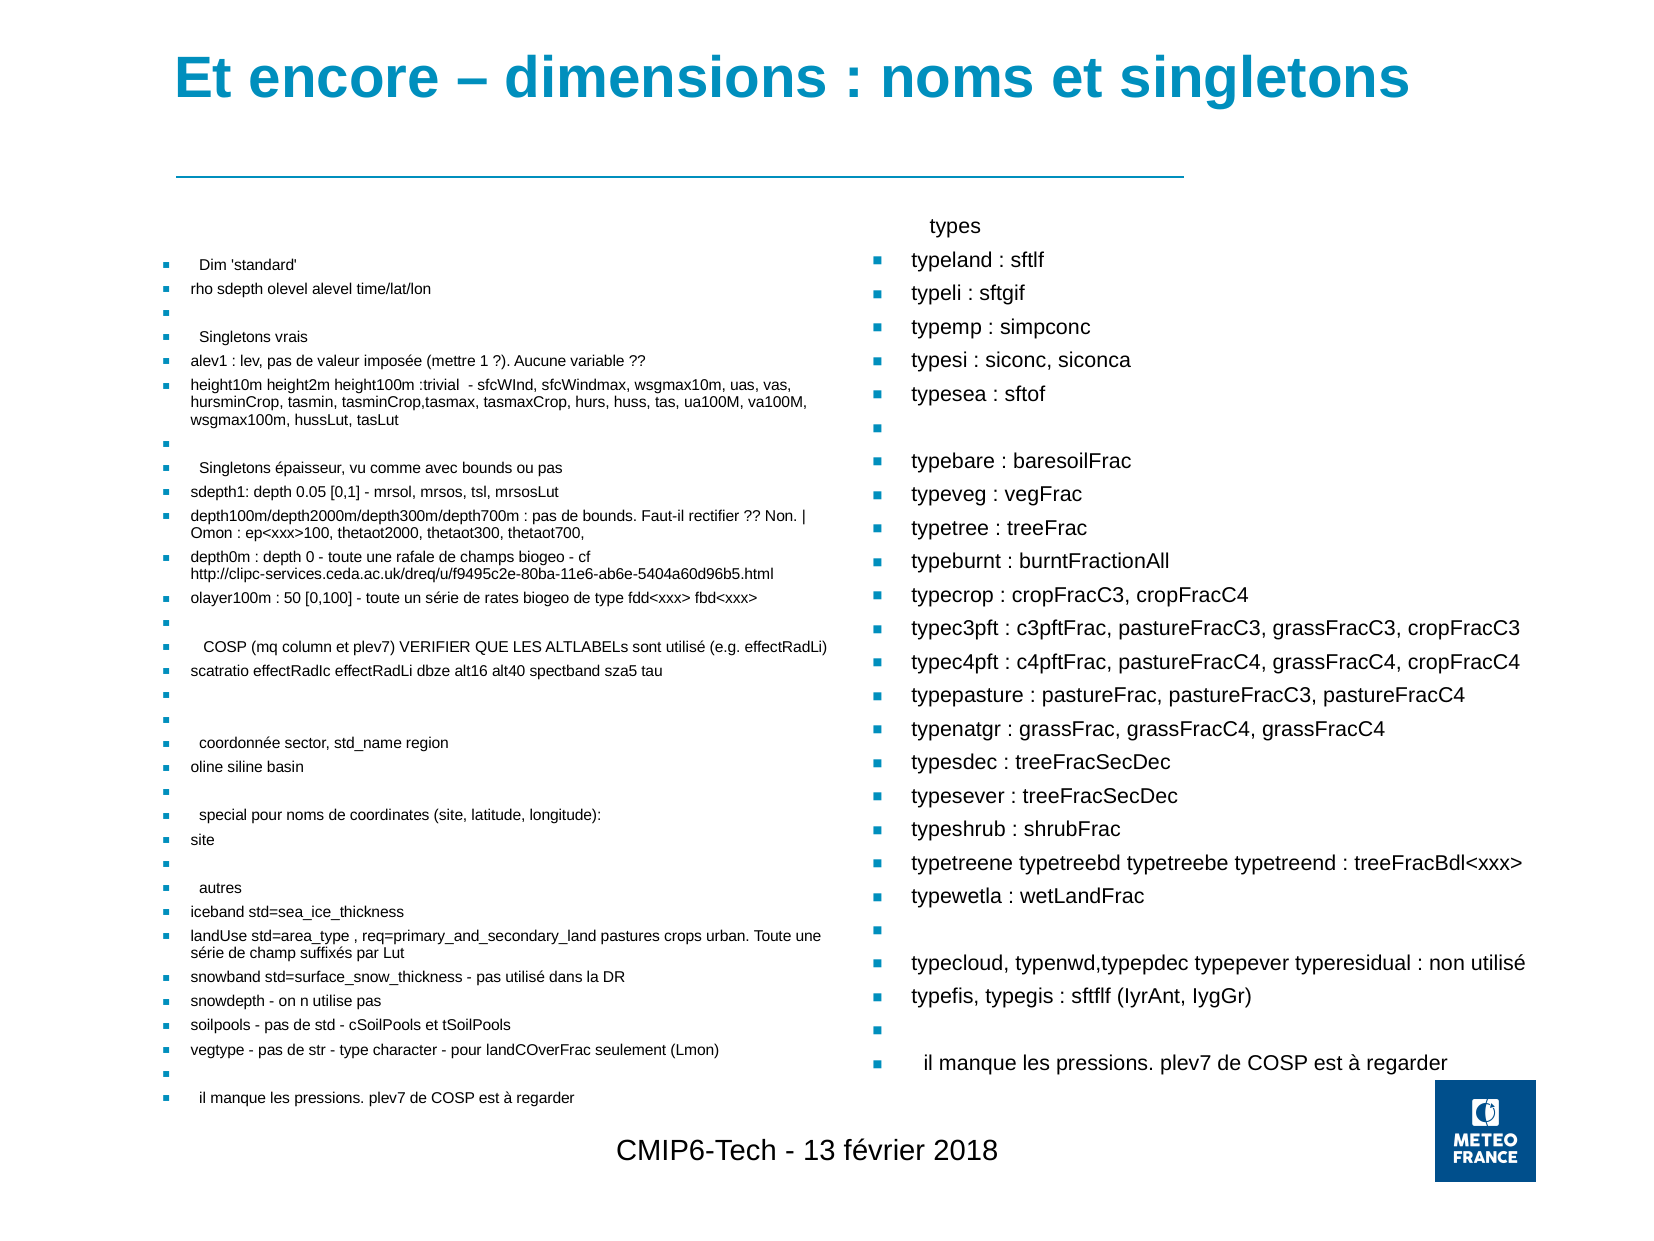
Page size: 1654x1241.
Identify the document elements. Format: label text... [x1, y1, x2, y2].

title Et encore – dimensions : noms et singletons [174, 0, 1654, 156]
picture [1435, 1093, 1536, 1182]
list Dim 'standard' rho sdepth olevel alevel time/lat/lon Singletons vrais alev1 : lev, pas de valeur imposée (mettre 1 ?). Aucune variable ?? height10m height2m height100m :trivial - sfcWInd, sfcWindmax, wsgmax10m, uas, vas, hursminCrop, tasmin, tasminCrop,tasmax, tasmaxCrop, hurs, huss, tas, ua100M, va100M, wsgmax100m, hussLut, tasLut Singletons épaisseur, vu comme avec bounds ou pas sdepth1: depth 0.05 [0,1] - mrsol, mrsos, tsl, mrsosLut depth100m/depth2000m/depth300m/depth700m : pas de bounds. Faut-il rectifier ?? Non. | Omon : ep<xxx>100, thetaot2000, thetaot300, thetaot700, depth0m : depth 0 - toute une rafale de champs biogeo - cf http://clipc-services.ceda.ac.uk/dreq/u/f9495c2e-80ba-11e6-ab6e-5404a60d96b5.html olayer100m : 50 [0,100] - toute un série de rates biogeo de type fdd<xxx> fbd<xxx> COSP (mq column et plev7) VERIFIER QUE LES ALTLABELs sont utilisé (e.g. effectRadLi) scatratio effectRadIc effectRadLi dbze alt16 alt40 spectband sza5 tau coordonnée sector, std_name region oline siline basin special pour noms de coordinates (site, latitude, longitude): site autres iceband std=sea_ice_thickness landUse std=area_type , req=primary_and_secondary_land pastures crops urban. Toute une série de champ suffixés par Lut snowband std=surface_snow_thickness - pas utilisé dans la DR snowdepth - on n utilise pas soilpools - pas de std - cSoilPools et tSoilPools vegtype - pas de str - type character - pour landCOverFrac seulement (Lmon) il manque les pressions. plev7 de COSP est à regarder [156, 256, 852, 1134]
list types typeland : sftlf typeli : sftgif typemp : simpconc typesi : siconc, siconca typesea : sftof typebare : baresoilFrac typeveg : vegFrac typetree : treeFrac typeburnt : burntFractionAll typecrop : cropFracC3, cropFracC4 typec3pft : c3pftFrac, pastureFracC3, grassFracC3, cropFracC3 typec4pft : c4pftFrac, pastureFracC4, grassFracC4, cropFracC4 typepasture : pastureFrac, pastureFracC3, pastureFracC4 typenatgr : grassFrac, grassFracC4, grassFracC4 typesdec : treeFracSecDec typesever : treeFracSecDec typeshrub : shrubFrac typetreene typetreebd typetreebe typetreend : treeFracBdl<xxx> typewetla : wetLandFrac typecloud, typenwd,typepdec typepever typeresidual : non utilisé typefis, typegis : sftflf (IyrAnt, IygGr) il manque les pressions. plev7 de COSP est à regarder [864, 214, 1654, 1093]
